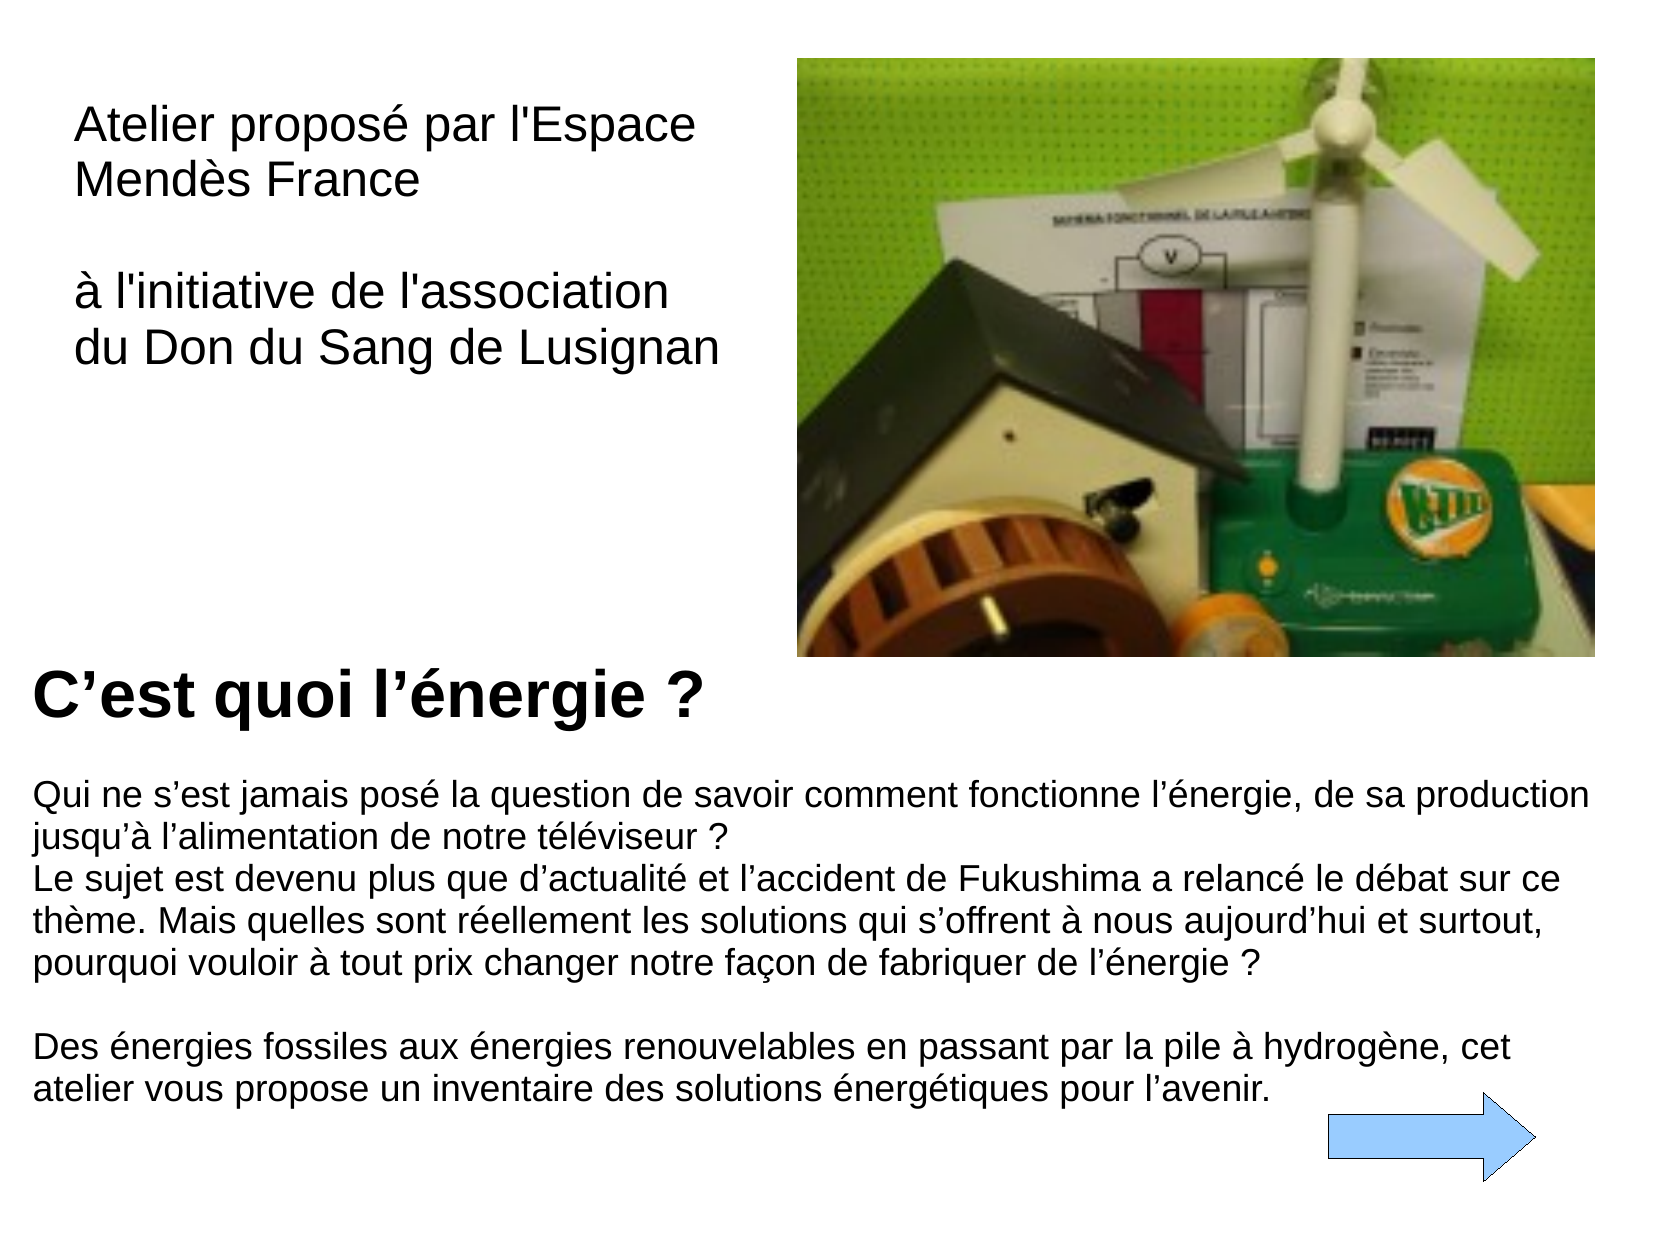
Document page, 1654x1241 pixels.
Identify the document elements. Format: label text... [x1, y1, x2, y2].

picture [797, 58, 1595, 657]
text_box C’est quoi l’énergie ? Qui ne s’est jamais posé la question de savoir comment fonctionne l’énergie, de sa production jusqu’à l’alimentation de notre téléviseur ? Le sujet est devenu plus que d’actualité et l’accident de Fukushima a relancé le débat sur ce thème. Mais quelles sont réellement les solutions qui s’offrent à nous aujourd’hui et surtout, pourquoi vouloir à tout prix changer notre façon de fabriquer de l’énergie ? Des énergies fossiles aux énergies renouvelables en passant par la pile à hydrogène, cet atelier vous propose un inventaire des solutions énergétiques pour l’avenir. [18, 649, 1638, 1202]
text_box Atelier proposé par l'Espace Mendès France à l'initiative de l'association du Don du Sang de Lusignan [59, 88, 739, 383]
